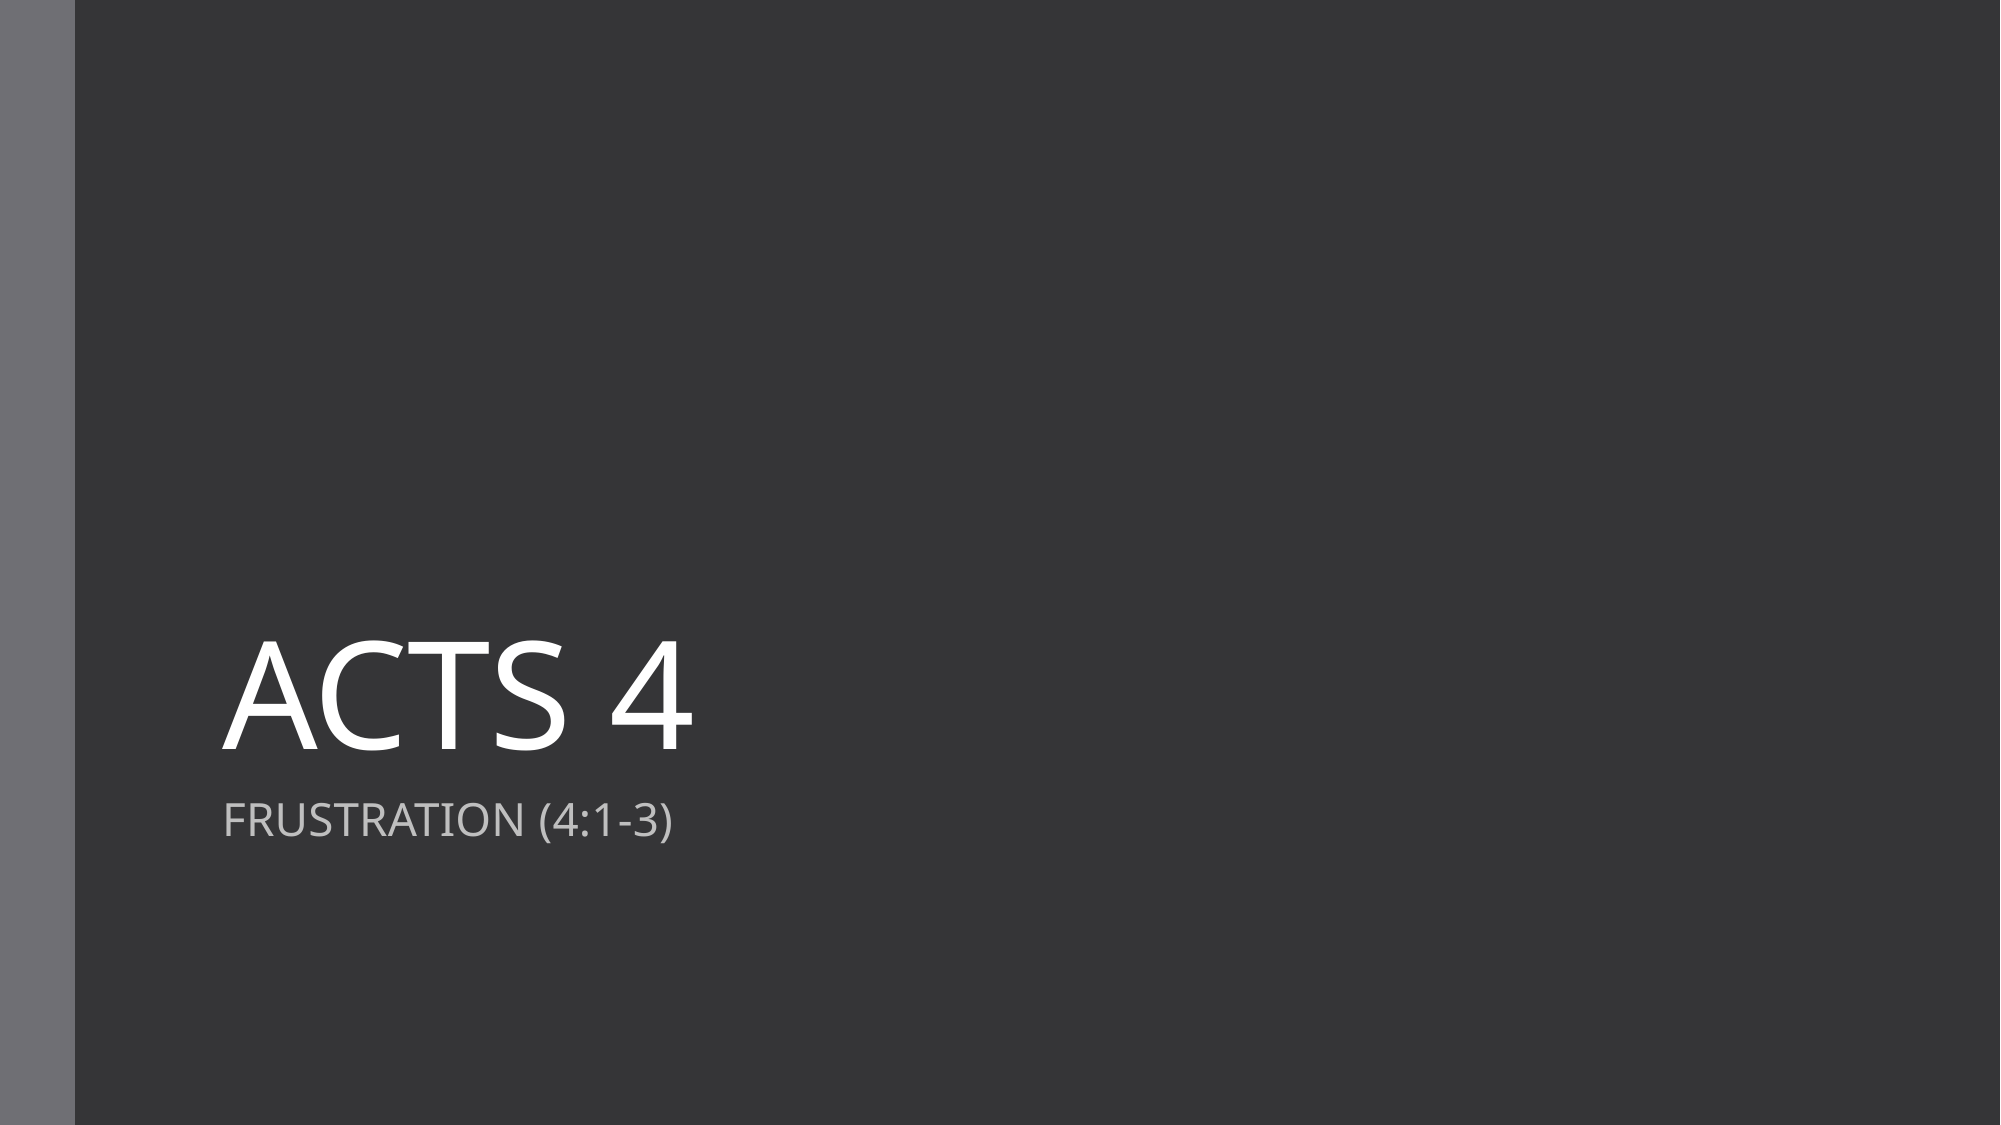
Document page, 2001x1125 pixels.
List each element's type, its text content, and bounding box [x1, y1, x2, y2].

title ACTS 4 [206, 124, 1752, 787]
subtitle FRUSTRATION (4:1-3) [206, 787, 1752, 1066]
